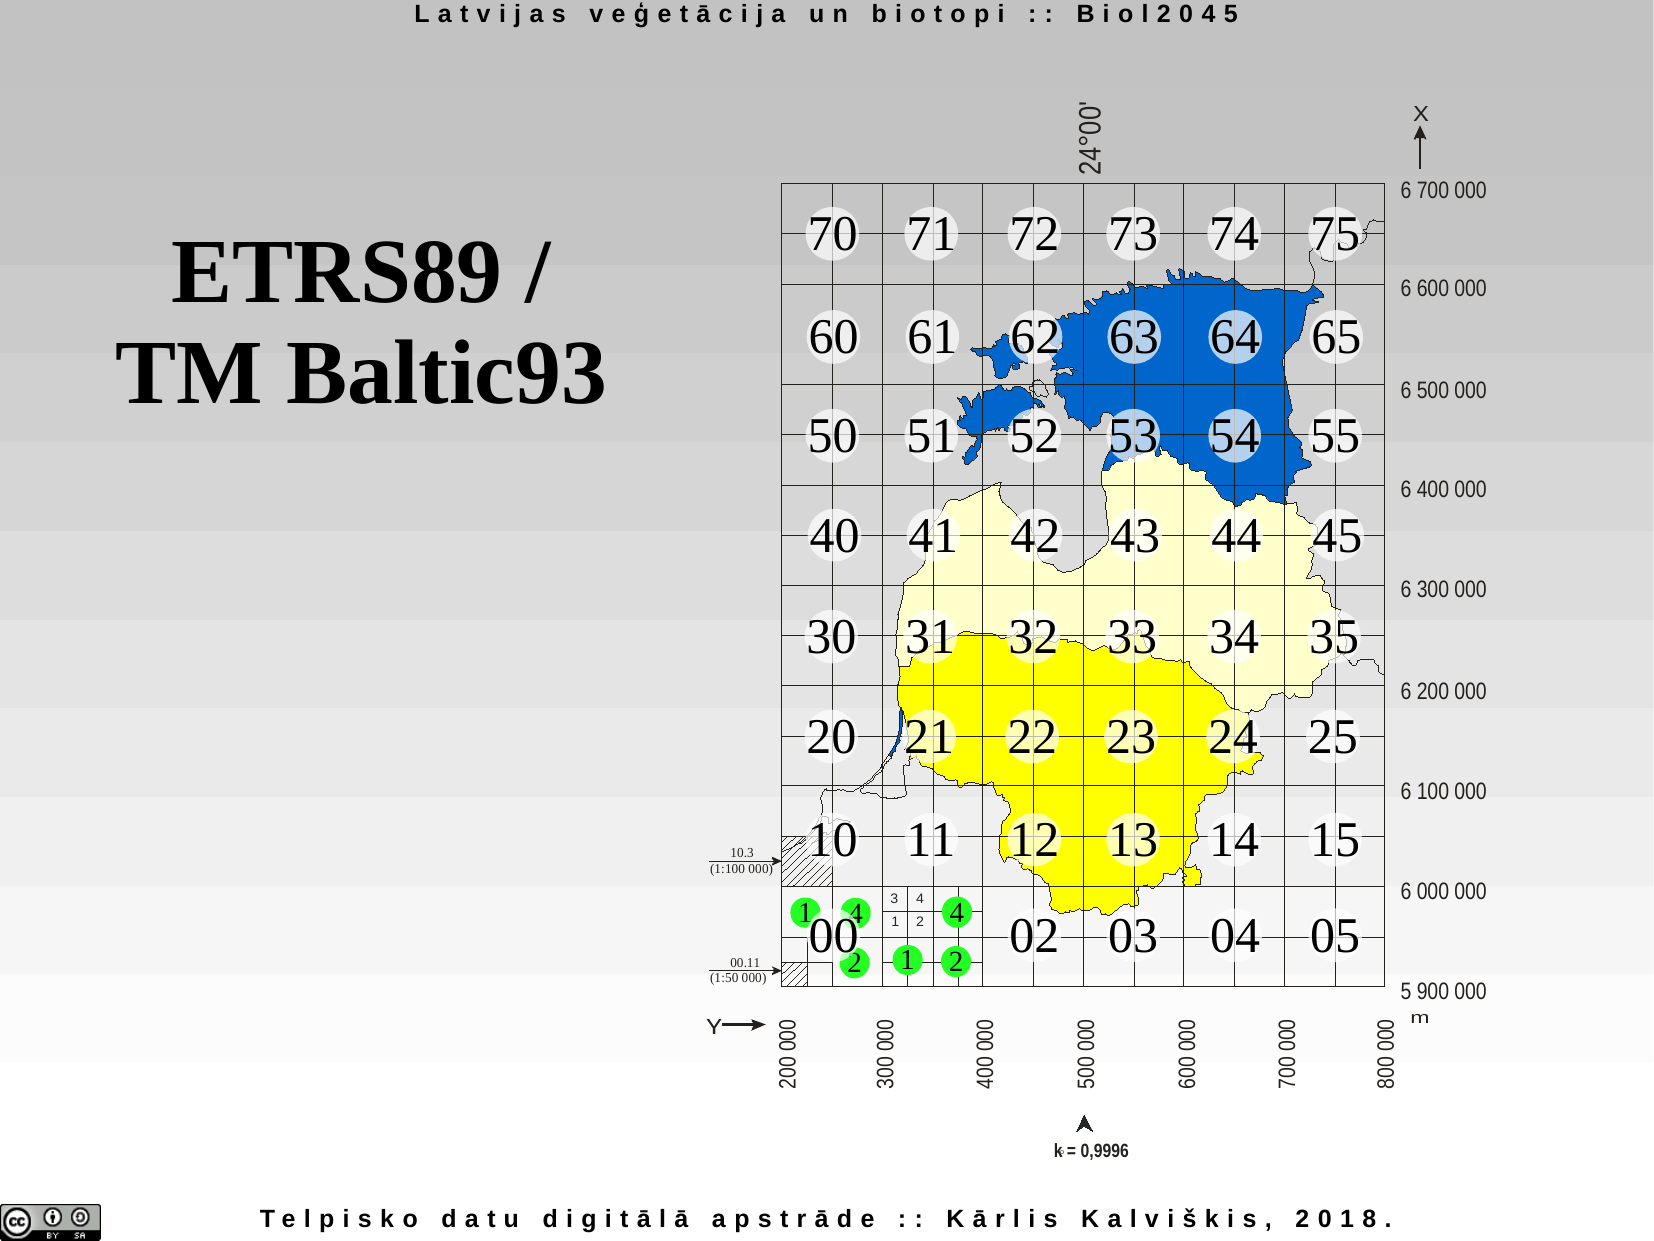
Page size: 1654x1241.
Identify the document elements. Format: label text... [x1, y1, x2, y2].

text_box [1135, 737, 1183, 785]
text_box 15 [1308, 812, 1363, 867]
text_box 2 [940, 946, 972, 978]
text_box [983, 686, 1033, 736]
text_box 72 [1007, 206, 1062, 261]
text_box [772, 966, 782, 976]
text_box 1 [891, 914, 900, 930]
text_box 05 [1308, 908, 1363, 963]
text_box [934, 636, 982, 685]
text_box [1034, 586, 1083, 635]
text_box 61 [905, 310, 960, 364]
text_box 21 [902, 722, 921, 750]
text_box [1084, 385, 1134, 431]
text_box [983, 486, 1017, 535]
text_box [888, 686, 933, 757]
text_box 52 [1007, 408, 1062, 463]
text_box 6 200 000 [1400, 677, 1521, 706]
text_box [772, 856, 782, 866]
text_box [1235, 285, 1284, 384]
text_box [1135, 385, 1183, 434]
text_box [1084, 686, 1134, 736]
text_box [1184, 486, 1234, 535]
text_box 1 [790, 897, 821, 928]
text_box 74 [1207, 206, 1262, 261]
text_box [1235, 636, 1284, 685]
text_box 1 [892, 944, 923, 976]
text_box 71 [904, 206, 959, 261]
text_box 600 000 [1172, 991, 1201, 1090]
text_box [1184, 385, 1234, 434]
text_box 3 [890, 891, 899, 907]
text_box 62 [1008, 310, 1063, 364]
text_box 30 [809, 609, 859, 664]
text_box 75 [1308, 206, 1363, 261]
text_box 6 300 000 [1400, 575, 1521, 604]
text_box 6 400 000 [1400, 475, 1521, 504]
text_box 70 [805, 206, 860, 261]
text_box 10 [805, 812, 860, 867]
text_box o [1060, 1147, 1065, 1156]
text_box (1:100 000) [709, 861, 773, 877]
text_box [1076, 1115, 1093, 1132]
text_box 4 [916, 891, 925, 907]
text_box 12 [1007, 812, 1062, 867]
picture [0, 0, 1654, 1241]
text_box [1135, 435, 1183, 485]
text_box [1084, 540, 1134, 585]
text_box [934, 536, 982, 585]
text_box [1135, 887, 1139, 906]
text_box [722, 1019, 766, 1031]
text_box 00 [806, 908, 861, 963]
text_box 400 000 [970, 991, 999, 1090]
text_box [1054, 385, 1083, 423]
text_box [970, 347, 982, 357]
text_box [983, 333, 1023, 379]
text_box [1235, 486, 1284, 535]
text_box 700 000 [1272, 991, 1301, 1090]
text_box [1135, 285, 1183, 384]
text_box 6 000 000 [1400, 877, 1521, 906]
text_box [1050, 312, 1083, 384]
text_box 00.11 [730, 955, 761, 970]
text_box [983, 737, 1033, 785]
text_box [1235, 586, 1284, 635]
text_box 40 [807, 508, 862, 562]
text_box [1084, 586, 1134, 635]
text_box Y [706, 1011, 722, 1041]
text_box [1084, 636, 1134, 685]
text_box 25 [1306, 722, 1324, 749]
text_box 63 [1107, 310, 1162, 364]
text_box [934, 586, 982, 635]
text_box 200 000 [773, 991, 801, 1090]
text_box [1135, 636, 1183, 685]
text_box X [1413, 98, 1429, 128]
text_box [1034, 636, 1083, 685]
text_box [993, 786, 1033, 836]
text_box [1285, 435, 1312, 485]
text_box [1285, 536, 1325, 585]
text_box [983, 385, 1033, 434]
text_box 4 [941, 896, 973, 928]
text_box 54 [1214, 408, 1262, 463]
text_box [1135, 837, 1183, 886]
text_box 55 [1308, 408, 1363, 463]
text_box [983, 586, 1033, 635]
text_box [1235, 435, 1284, 485]
text_box [1084, 285, 1134, 384]
text_box [1135, 786, 1183, 836]
text_box 6 700 000 [1400, 176, 1521, 204]
text_box [957, 392, 982, 434]
text_box [895, 636, 933, 685]
text_box 800 000 [1371, 991, 1400, 1090]
text_box 6 600 000 [1400, 273, 1521, 302]
text_box [1084, 786, 1134, 836]
text_box [1049, 887, 1083, 914]
text_box [1184, 435, 1234, 485]
text_box [1184, 285, 1234, 384]
text_box [934, 686, 982, 736]
text_box 32 [1006, 609, 1061, 664]
text_box 20 [804, 709, 859, 764]
text_box [1101, 450, 1134, 485]
text_box [1285, 586, 1335, 635]
text_box [1235, 385, 1284, 434]
text_box (1:50 000) [709, 970, 767, 986]
text_box [1235, 536, 1284, 585]
text_box 6 100 000 [1400, 777, 1521, 806]
text_box [1034, 397, 1045, 408]
text_box [919, 762, 933, 770]
text_box [1235, 752, 1264, 775]
text_box [934, 737, 982, 785]
text_box 24°00' [1071, 72, 1108, 176]
text_box k = 0,9996 [1053, 1139, 1172, 1162]
text_box [1135, 536, 1183, 585]
text_box [1034, 737, 1083, 785]
text_box 44 [1209, 508, 1264, 562]
text_box m [1410, 1007, 1430, 1027]
text_box [1135, 586, 1183, 635]
text_box 65 [1309, 310, 1364, 364]
text_box [1184, 837, 1202, 886]
text_box 42 [1008, 508, 1063, 562]
text_box [1135, 486, 1183, 535]
text_box [1034, 837, 1083, 886]
text_box [1034, 786, 1083, 836]
text_box [1184, 686, 1234, 736]
text_box 500 000 [1071, 991, 1100, 1090]
text_box 41 [906, 508, 961, 562]
text_box 31 [903, 609, 957, 664]
text_box 02 [1007, 908, 1062, 963]
text_box 43 [1108, 508, 1163, 562]
text_box [1184, 586, 1234, 635]
text_box 35 [1307, 609, 1361, 664]
text_box 54 [1208, 420, 1228, 450]
text_box 45 [1310, 508, 1365, 562]
text_box 03 [1106, 908, 1161, 963]
text_box [942, 490, 982, 535]
text_box 11 [904, 812, 959, 867]
text_box [1034, 686, 1083, 736]
text_box [1034, 561, 1083, 585]
text_box [1184, 786, 1227, 836]
text_box [1084, 837, 1134, 886]
text_box 50 [805, 408, 860, 463]
text_box 33 [1105, 609, 1159, 664]
text_box 53 [1106, 408, 1161, 463]
text_box [1285, 285, 1324, 354]
text_box [1184, 636, 1234, 685]
text_box [1184, 536, 1234, 585]
text_box 23 [1104, 709, 1158, 764]
text_box [1285, 636, 1329, 685]
text_box [1184, 270, 1234, 284]
text_box 22 [1005, 709, 1060, 764]
text_box [1084, 737, 1134, 785]
text_box [1285, 385, 1294, 434]
text_box [998, 837, 1016, 863]
text_box 21 [907, 709, 956, 764]
text_box 30 [804, 622, 825, 651]
text_box 13 [1106, 812, 1161, 867]
text_box 73 [1106, 206, 1161, 261]
text_box [903, 561, 933, 585]
text_box [1166, 268, 1183, 284]
text_box 4 [841, 897, 871, 929]
text_box [983, 536, 1033, 585]
text_box 300 000 [871, 991, 899, 1090]
text_box 24 [1206, 709, 1260, 764]
text_box 25 [1311, 709, 1360, 764]
text_box [895, 586, 933, 635]
text_box 10.3 [730, 845, 754, 861]
text_box [1285, 686, 1313, 699]
text_box [962, 435, 982, 465]
text_box 14 [1207, 812, 1262, 867]
text_box [1413, 128, 1427, 169]
text_box 34 [1207, 609, 1262, 664]
text_box [983, 636, 1033, 685]
text_box 04 [1208, 908, 1263, 963]
text_box 5 900 000 [1400, 977, 1521, 1006]
text_box 60 [806, 310, 861, 364]
text_box [1084, 887, 1134, 916]
text_box 6 500 000 [1400, 375, 1521, 404]
text_box [1235, 686, 1284, 714]
text_box 2 [839, 947, 870, 979]
title ETRS89 / TM Baltic93 [0, 179, 724, 465]
text_box [1102, 486, 1134, 530]
text_box 64 [1208, 310, 1263, 364]
text_box 2 [916, 914, 925, 930]
text_box [1285, 486, 1313, 535]
text_box [1184, 737, 1234, 785]
text_box [1135, 686, 1183, 736]
text_box 51 [904, 408, 959, 463]
text_box [1019, 863, 1033, 874]
